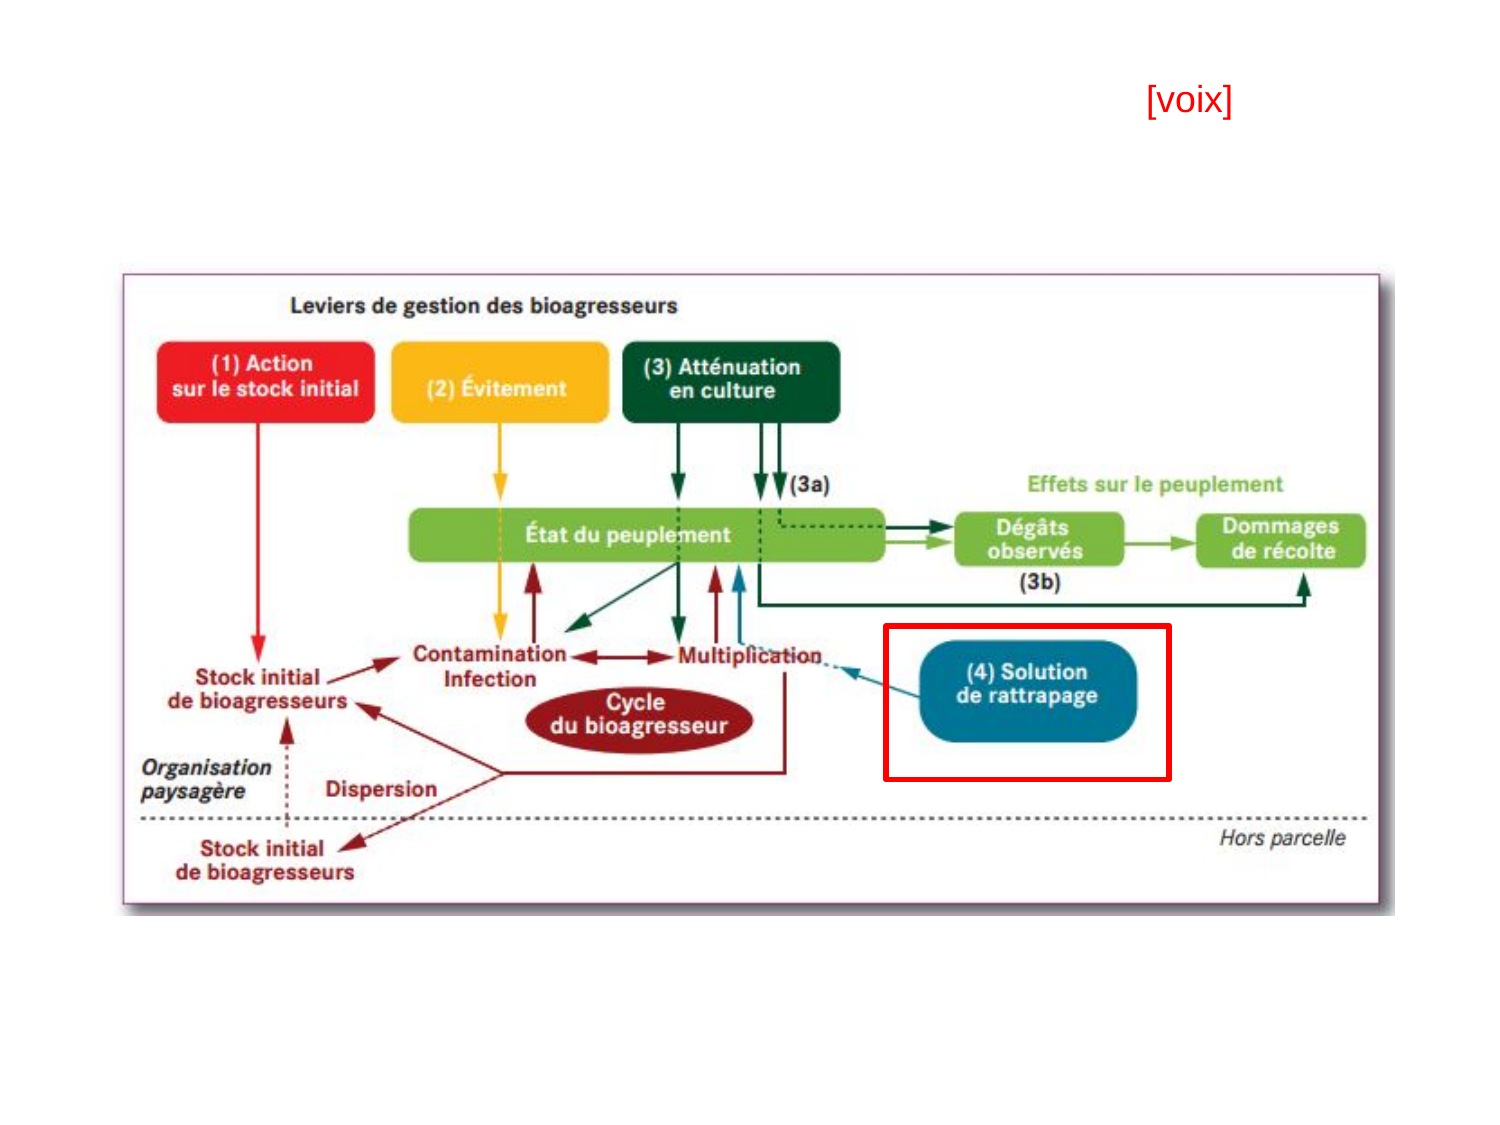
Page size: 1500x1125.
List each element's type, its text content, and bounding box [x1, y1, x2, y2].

picture [105, 263, 1395, 916]
text_box [voix] [1131, 70, 1252, 128]
